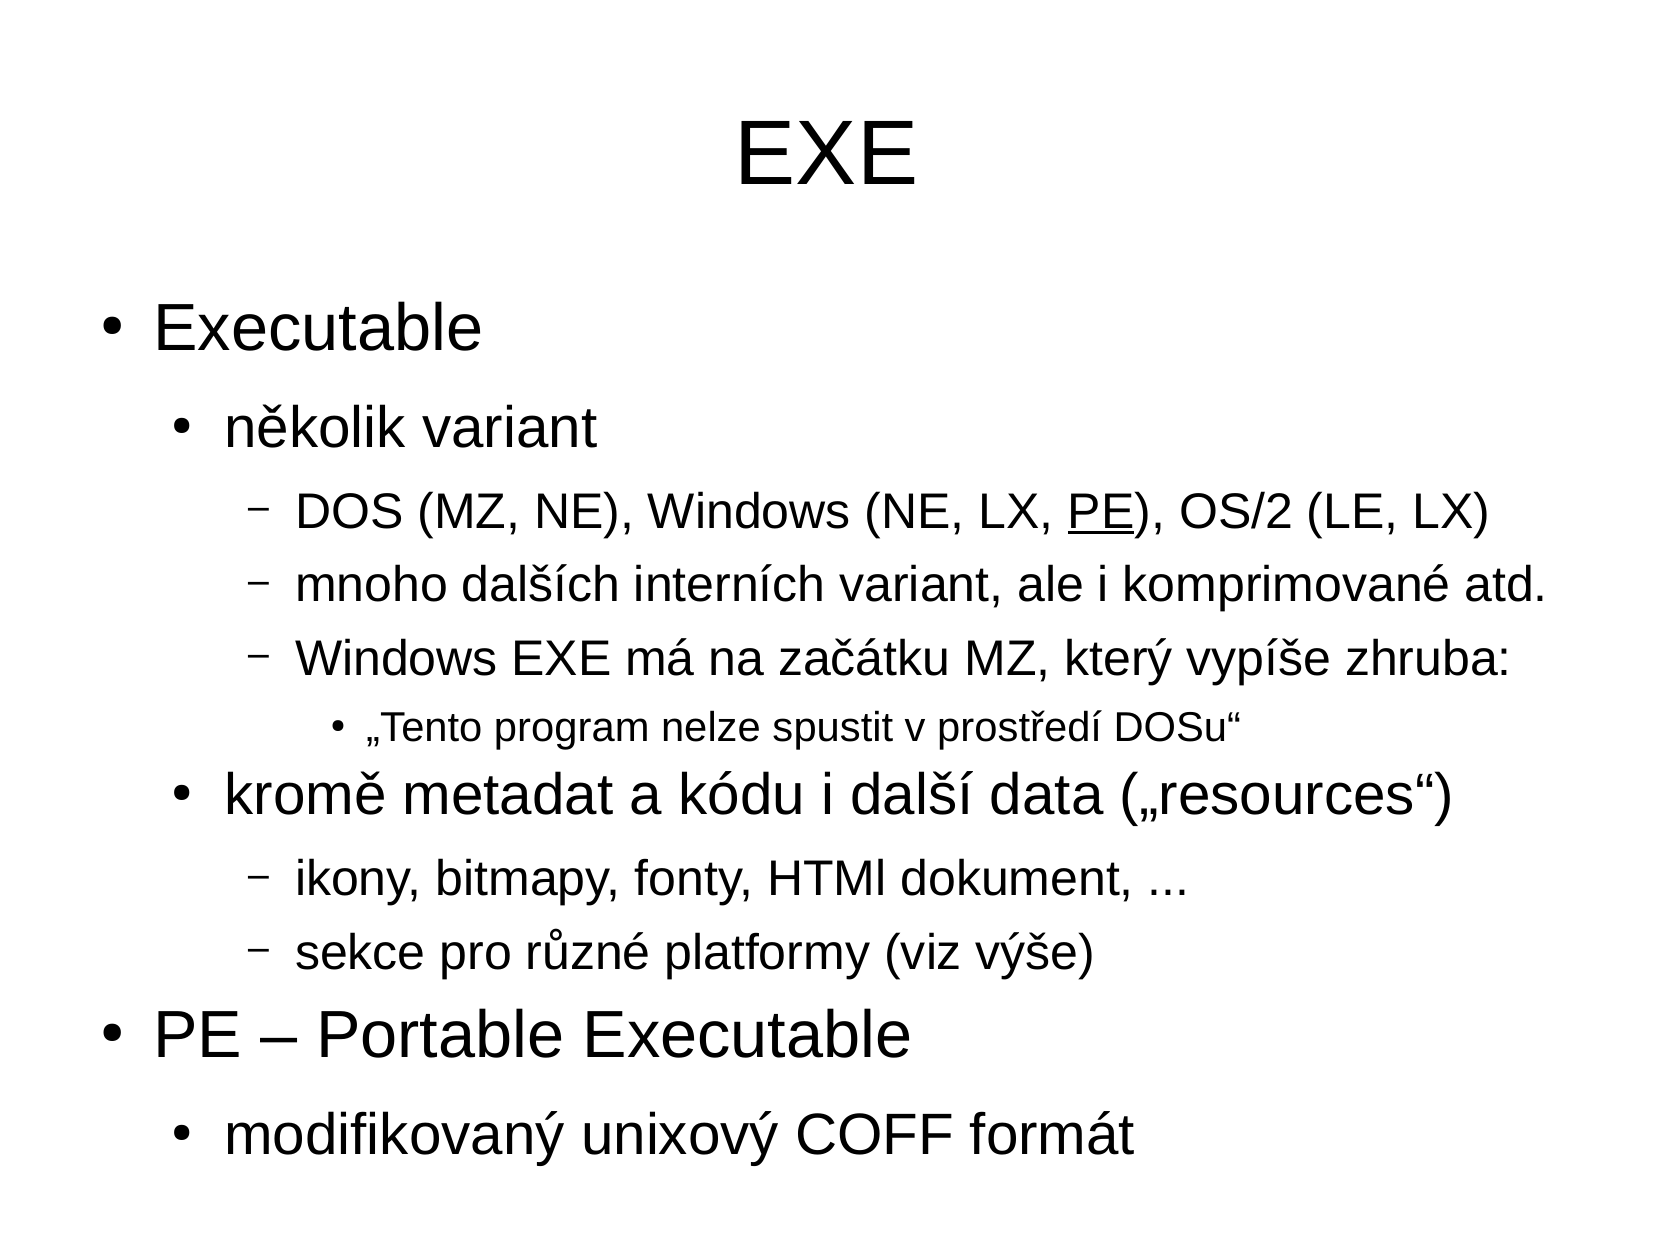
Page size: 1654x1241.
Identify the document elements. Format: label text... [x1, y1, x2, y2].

title EXE [82, 56, 1571, 250]
list Executable několik variant DOS (MZ, NE), Windows (NE, LX, PE), OS/2 (LE, LX) mnoho dalších interních variant, ale i komprimované atd. Windows EXE má na začátku MZ, který vypíše zhruba: „Tento program nelze spustit v prostředí DOSu“ kromě metadat a kódu i další data („resources“) ikony, bitmapy, fonty, HTMl dokument, ... sekce pro různé platformy (viz výše) PE – Portable Executable modifikovaný unixový COFF formát [82, 290, 1571, 1167]
